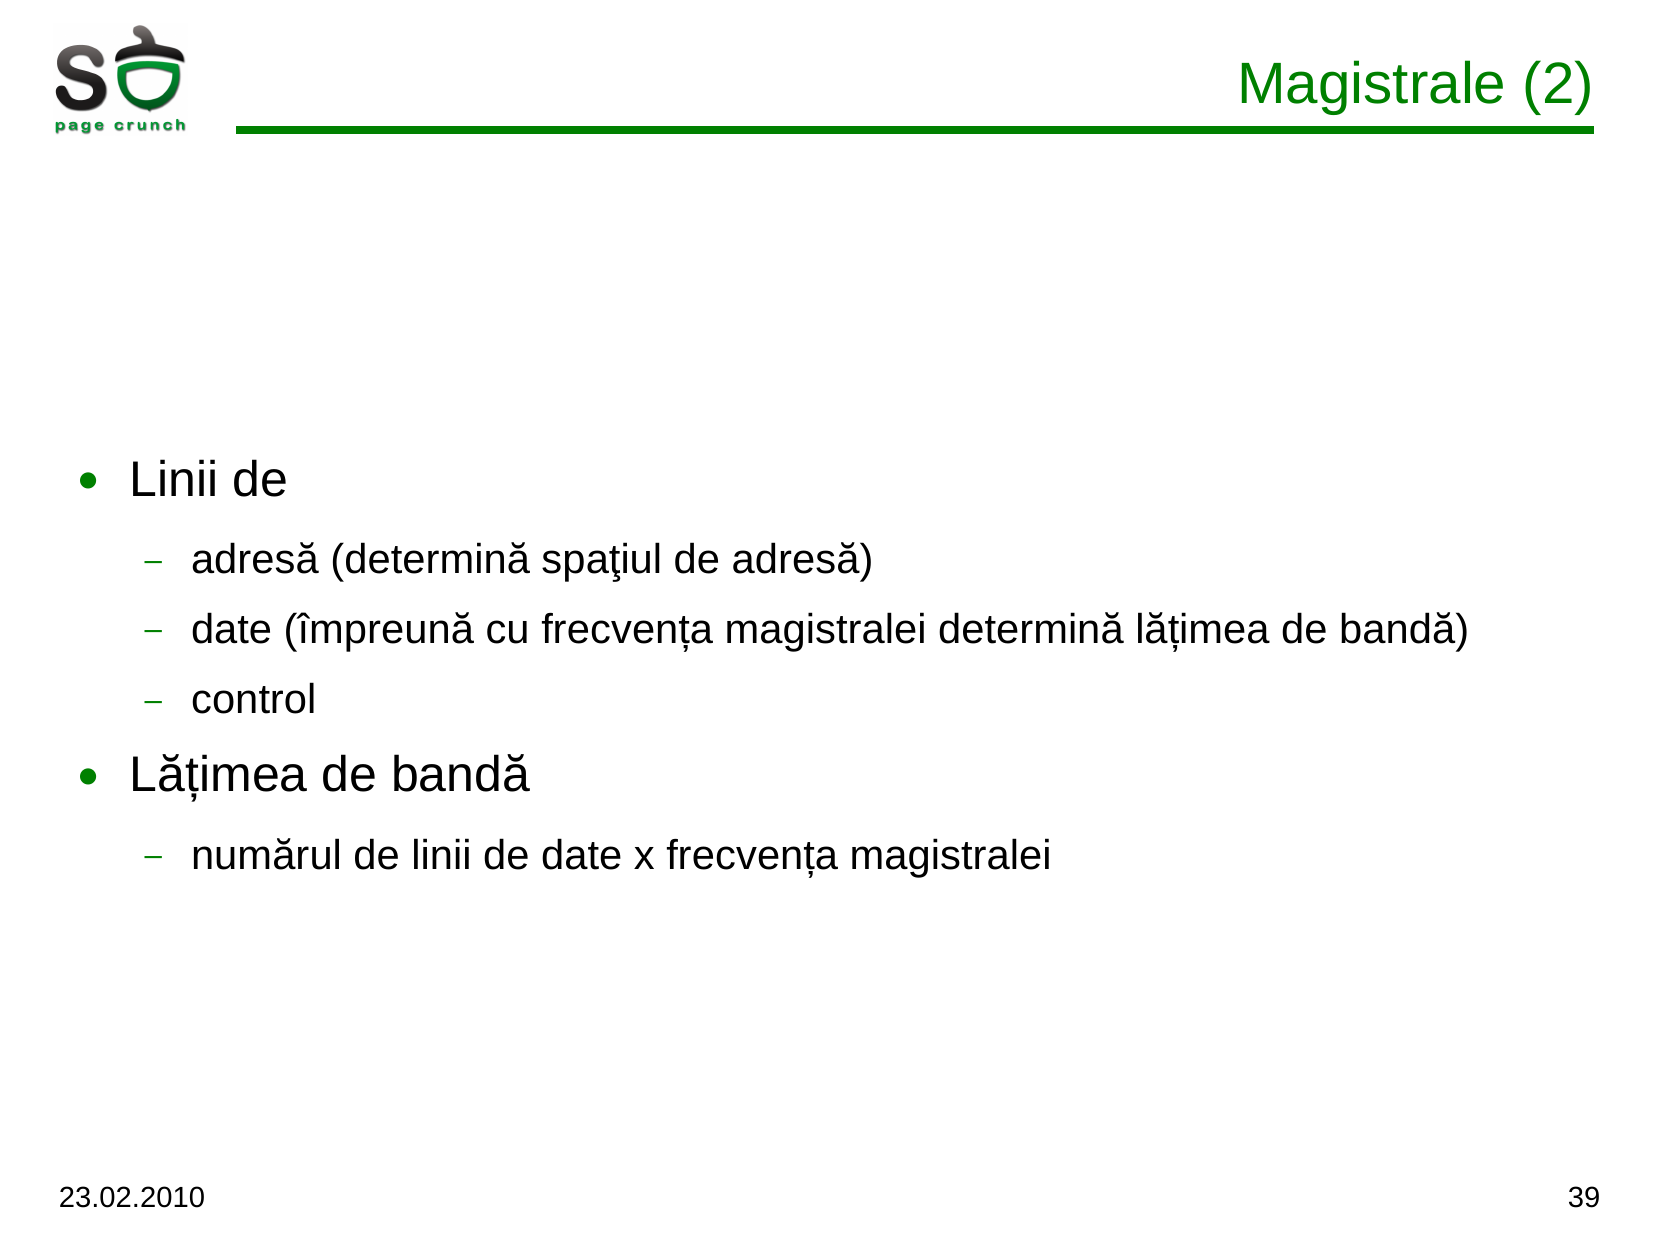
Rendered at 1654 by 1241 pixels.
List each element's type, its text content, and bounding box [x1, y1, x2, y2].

title Magistrale (2) [236, 49, 1595, 119]
picture [53, 23, 188, 136]
list Linii de adresă (determină spaţiul de adresă) date (împreună cu frecvența magistralei determină lățimea de bandă) control Lățimea de bandă numărul de linii de date x frecvența magistralei [59, 177, 1595, 1152]
